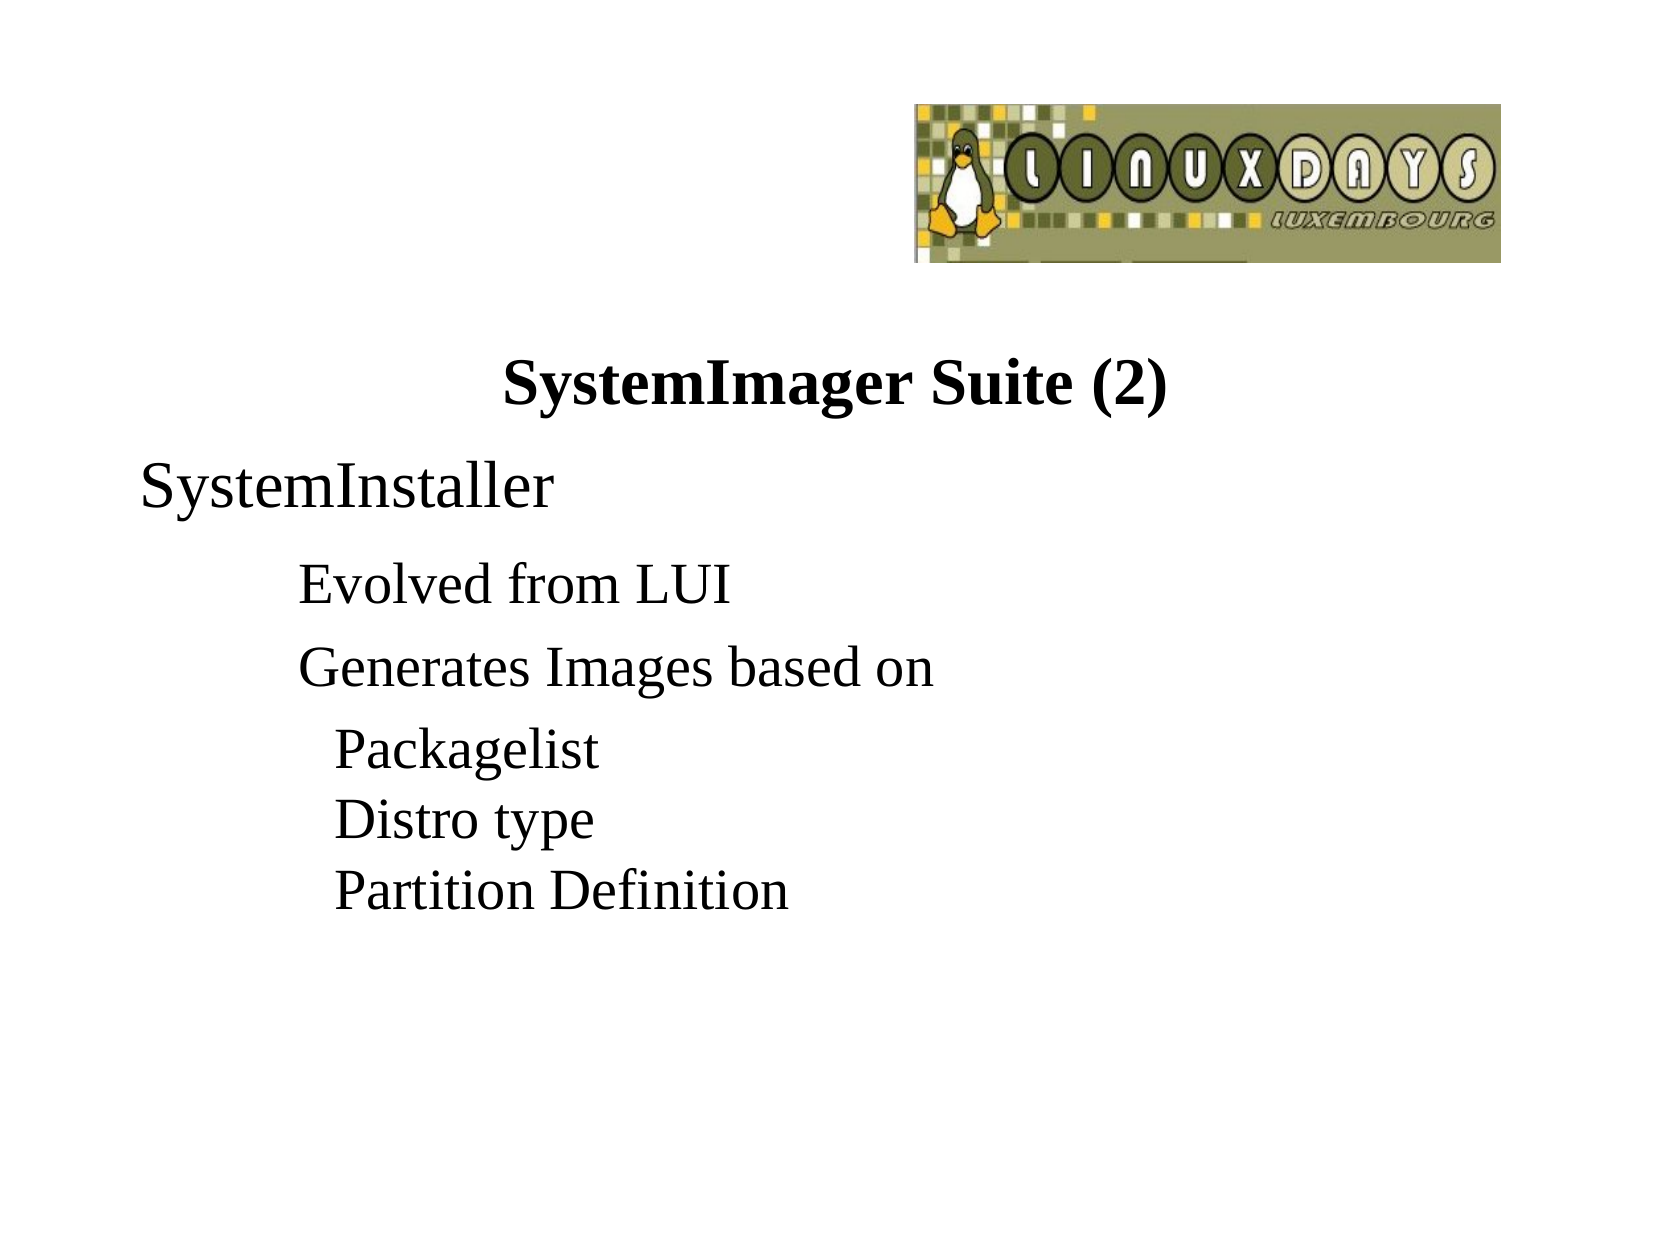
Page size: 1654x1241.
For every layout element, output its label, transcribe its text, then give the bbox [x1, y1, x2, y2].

picture [914, 104, 1501, 263]
list SystemImager Suite (2) SystemInstaller Evolved from LUI Generates Images based on Packagelist Distro type Partition Definition [121, 344, 1534, 1127]
